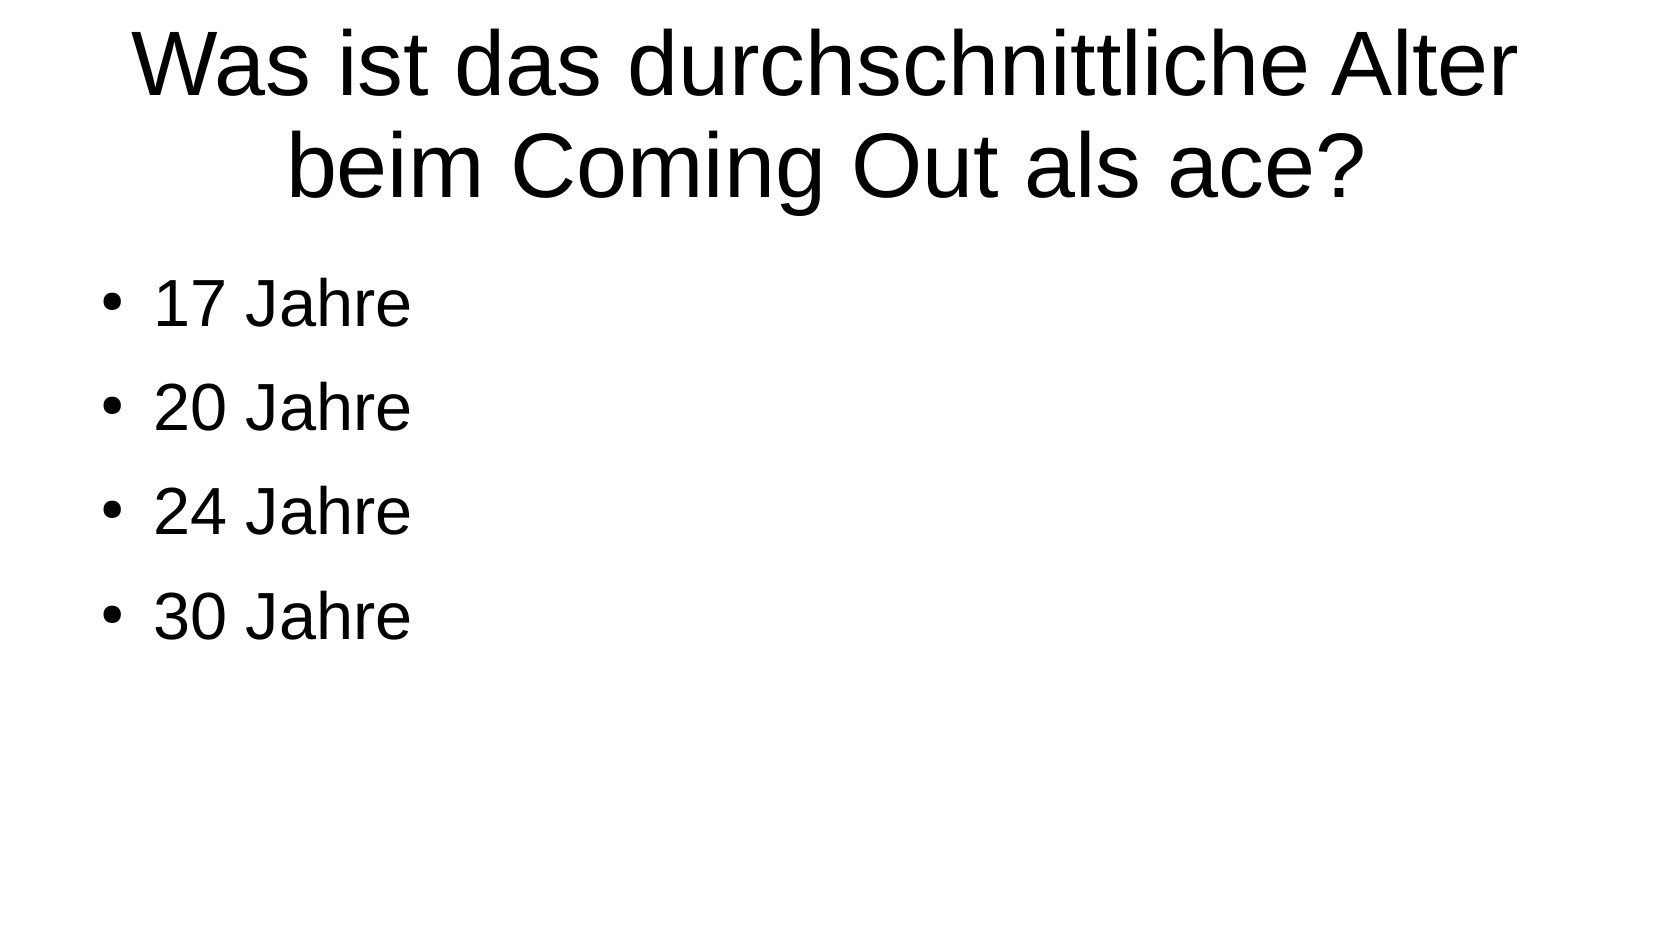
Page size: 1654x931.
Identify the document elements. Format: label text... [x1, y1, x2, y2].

list 17 Jahre 20 Jahre 24 Jahre 30 Jahre [82, 265, 1571, 758]
title Was ist das durchschnittliche Alter beim Coming Out als ace? [82, 12, 1571, 218]
